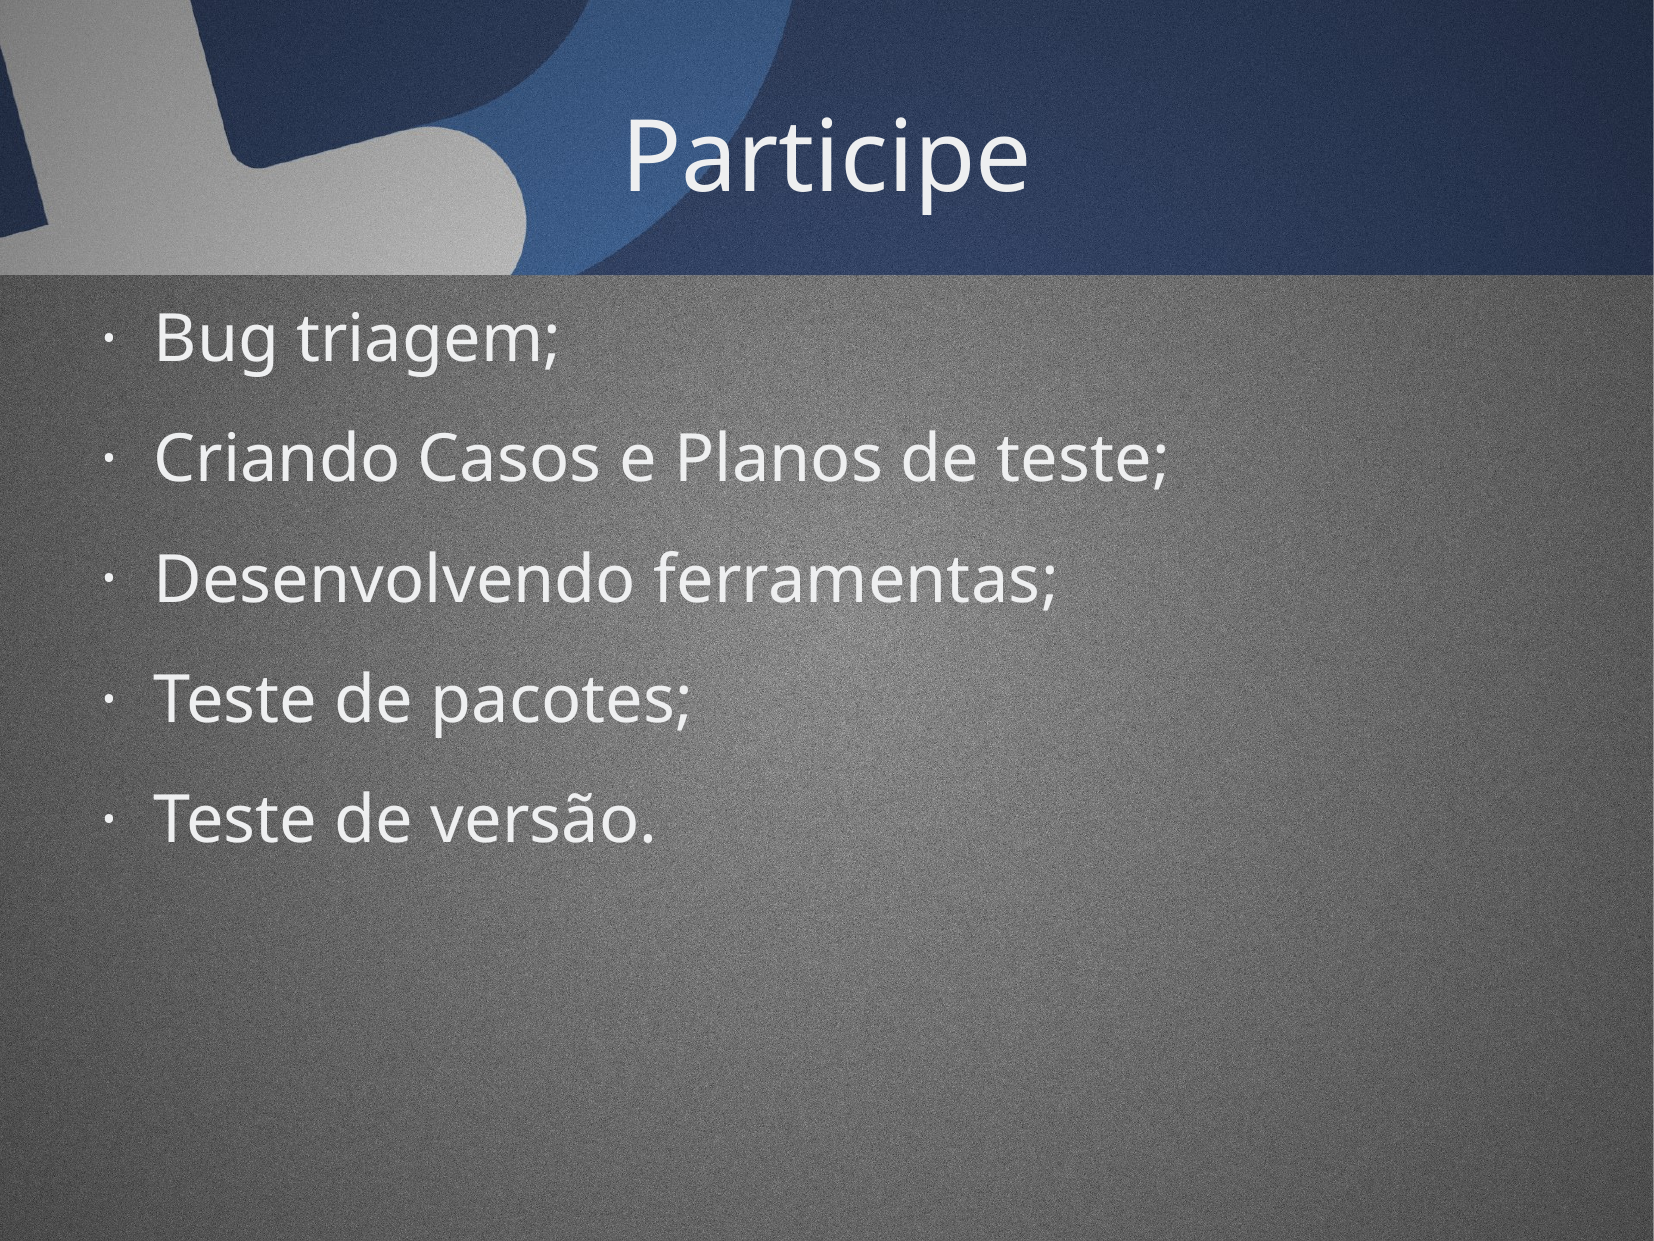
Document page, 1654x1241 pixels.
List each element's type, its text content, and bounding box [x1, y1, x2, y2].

title Participe [82, 49, 1571, 257]
list Bug triagem; Criando Casos e Planos de teste; Desenvolvendo ferramentas; Teste de pacotes; Teste de versão. [82, 290, 1571, 1010]
picture [0, 0, 1654, 1241]
